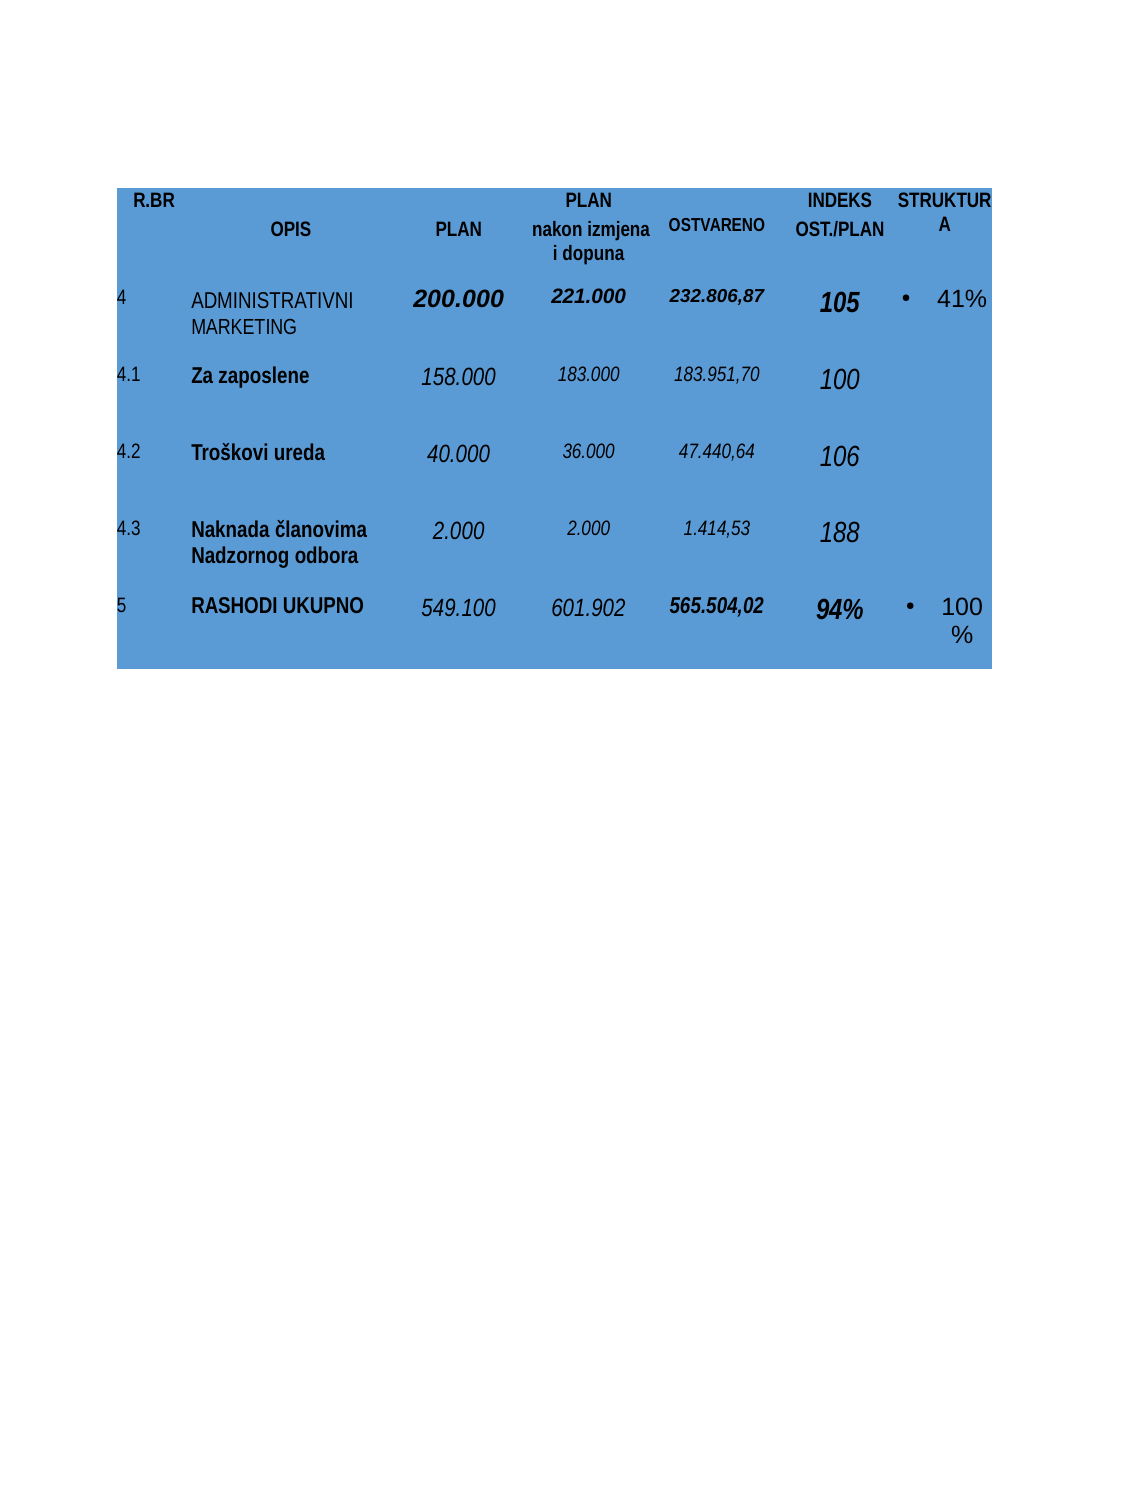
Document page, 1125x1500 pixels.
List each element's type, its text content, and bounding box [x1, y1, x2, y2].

table_cell 2.000 [527, 516, 651, 593]
table_cell 200.000 [391, 285, 527, 362]
table_cell 221.000 [527, 285, 651, 362]
table_cell 100 [783, 362, 897, 439]
table_cell 2.000 [391, 516, 527, 593]
table_header STRUKTURA [897, 188, 992, 285]
table_cell 5 [117, 604, 123, 611]
table_cell [897, 439, 992, 516]
table_cell 4.3 [117, 516, 191, 593]
table_cell 188 [783, 516, 897, 593]
table_cell 1.414,53 [651, 516, 783, 593]
table_header PLAN [391, 188, 527, 285]
table_cell 601.902 [527, 593, 651, 669]
table_cell 105 [783, 285, 897, 362]
table_cell 106 [783, 439, 897, 516]
table_header OPIS [191, 188, 391, 285]
table_cell 4.1 [117, 362, 191, 439]
table_cell 41% [897, 285, 992, 362]
table_cell 232.806,87 [651, 285, 783, 362]
table_cell 36.000 [527, 439, 651, 516]
table_cell [897, 362, 992, 439]
table_cell Naknada članovima Nadzornog odbora [191, 516, 391, 593]
table_header R.BR [117, 188, 191, 285]
table_cell Troškovi ureda [191, 439, 391, 516]
table_cell ADMINISTRATIVNI MARKETING [191, 285, 391, 362]
table_header OSTVARENO [651, 188, 783, 285]
table_cell 549.100 [391, 593, 527, 669]
table_cell 4.2 [117, 439, 191, 516]
table_cell 158.000 [391, 362, 527, 439]
table_cell 40.000 [391, 439, 527, 516]
table_cell 47.440,64 [651, 439, 783, 516]
table_cell 4 [117, 285, 191, 362]
table_cell Za zaposlene [191, 362, 391, 439]
table_cell [897, 516, 992, 593]
table_cell 94% [783, 593, 897, 669]
table_header PLAN nakon izmjena i dopuna [527, 188, 651, 285]
table_cell 100% [897, 593, 992, 669]
table_cell 183.951,70 [651, 362, 783, 439]
table_header INDEKS OST./PLAN [783, 188, 897, 285]
table_cell RASHODI UKUPNO [191, 593, 391, 669]
table_cell 5 [117, 593, 191, 669]
table_cell 565.504,02 [651, 593, 783, 669]
table_cell 183.000 [527, 362, 651, 439]
